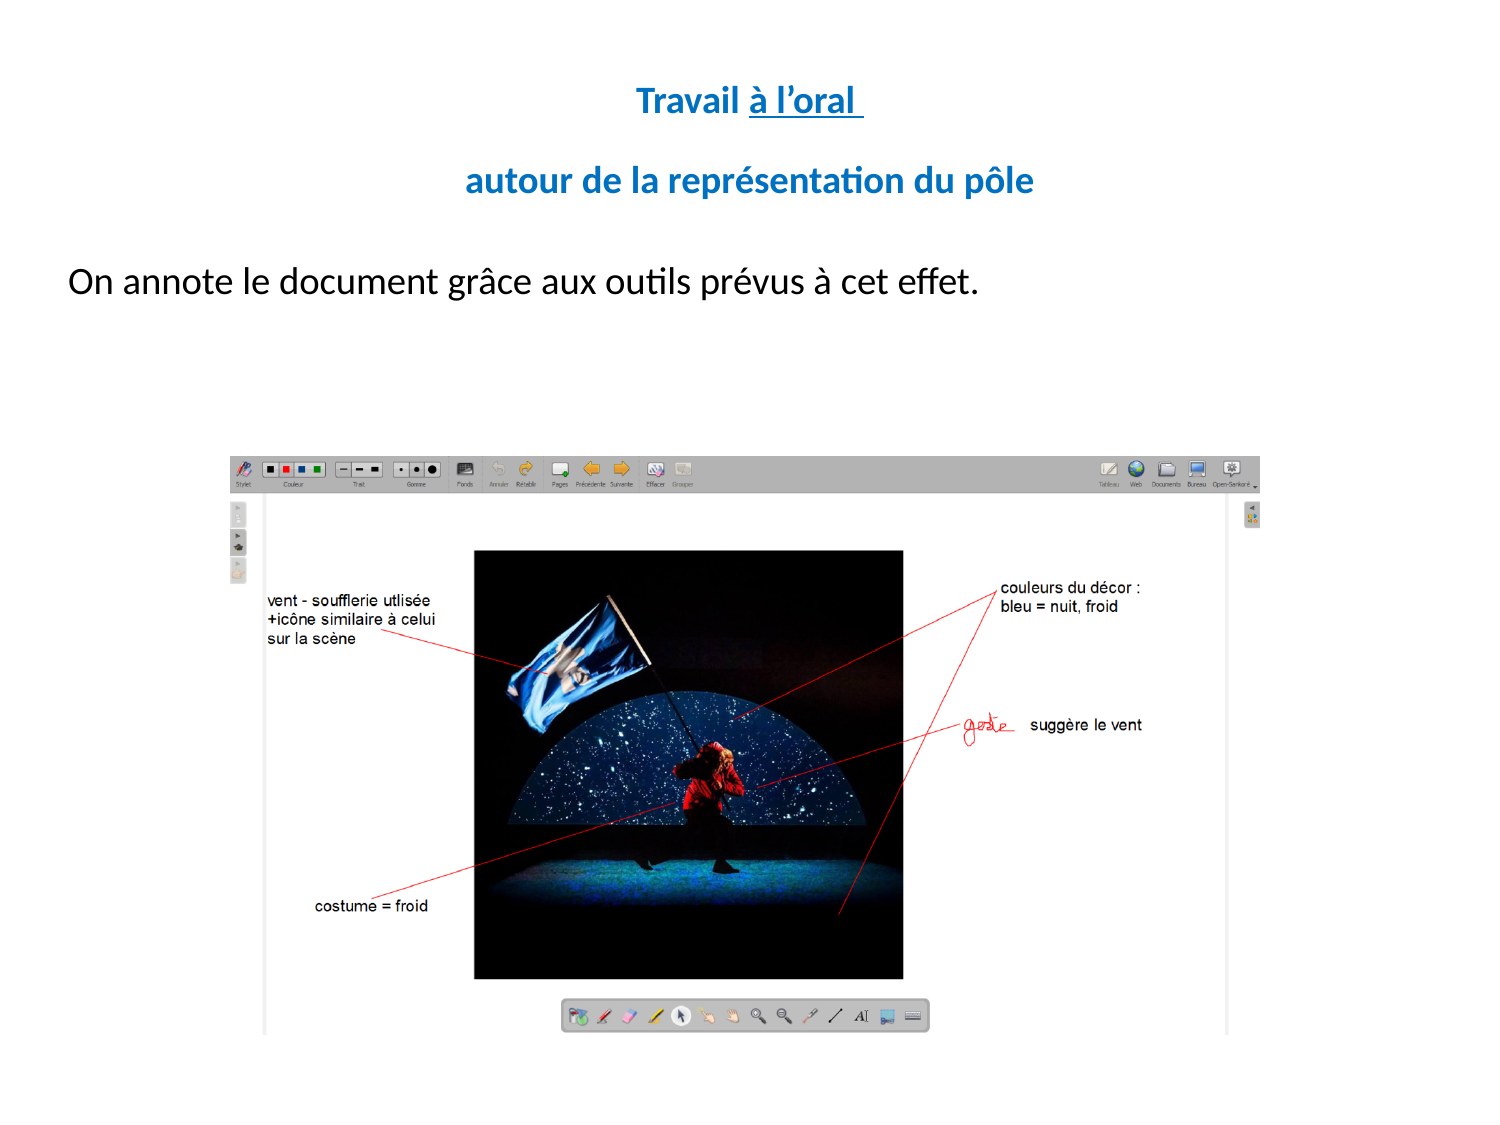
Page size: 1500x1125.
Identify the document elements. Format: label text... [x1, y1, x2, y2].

title Travail à l’oral autour de la représentation du pôle [75, 45, 1425, 209]
picture [230, 456, 1260, 1035]
list On annote le document grâce aux outils prévus à cet effet. [53, 219, 1425, 1071]
